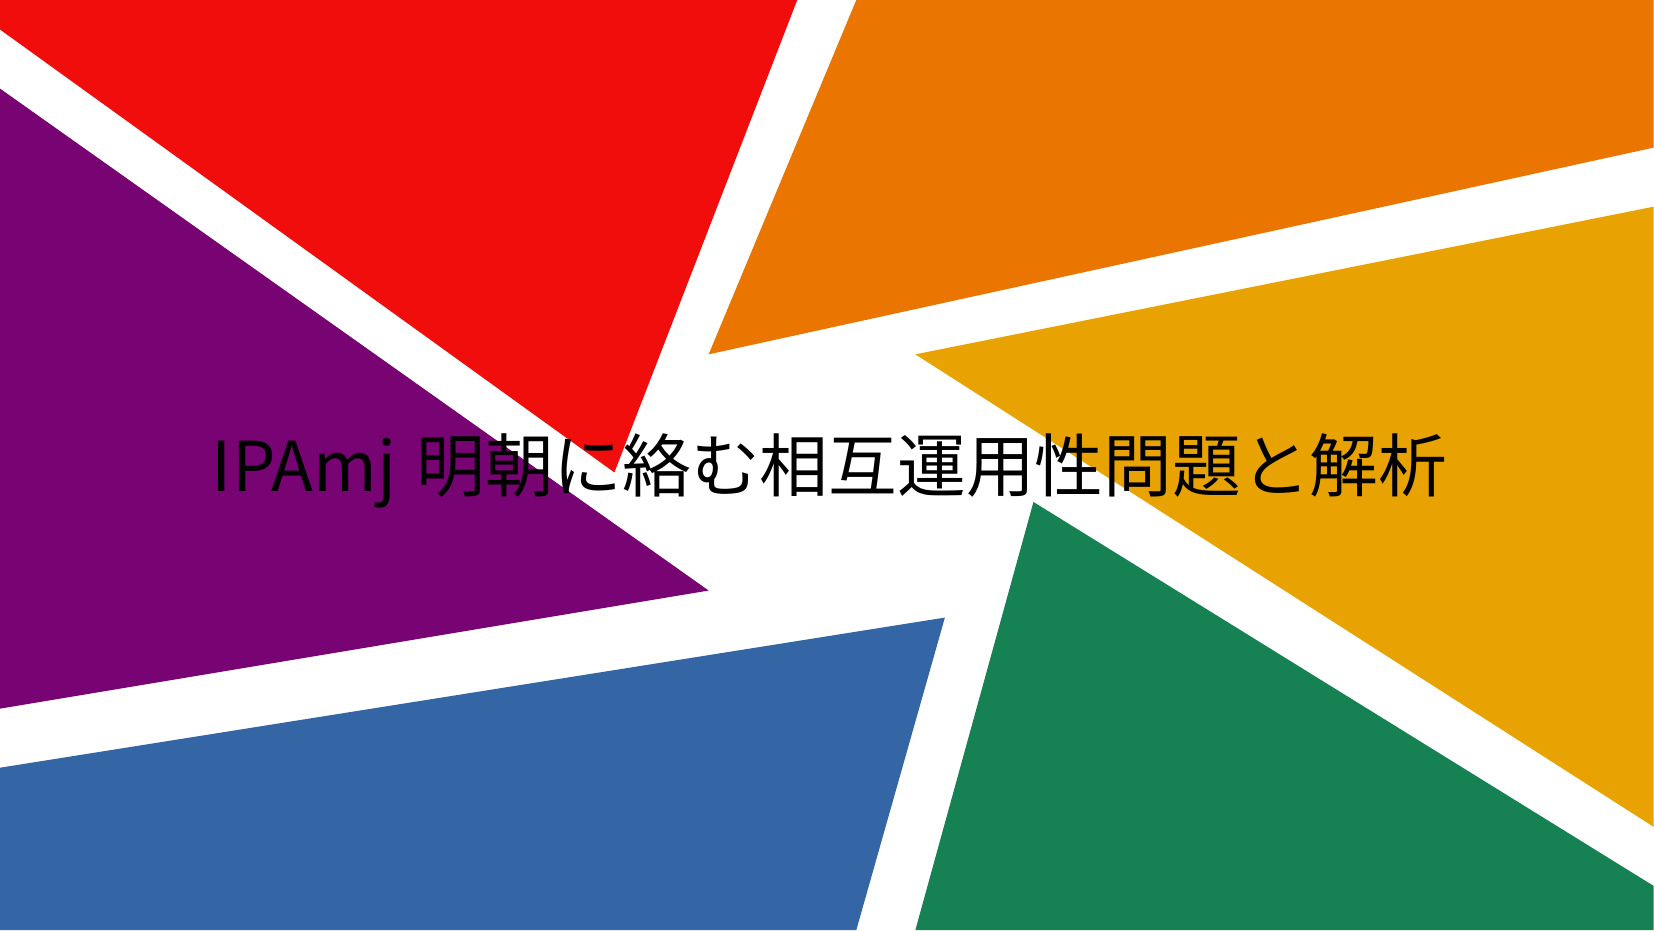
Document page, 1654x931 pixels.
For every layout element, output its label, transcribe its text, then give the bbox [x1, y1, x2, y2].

title IPAmj明朝に絡む相互運用性問題と解析 [206, 383, 1453, 540]
